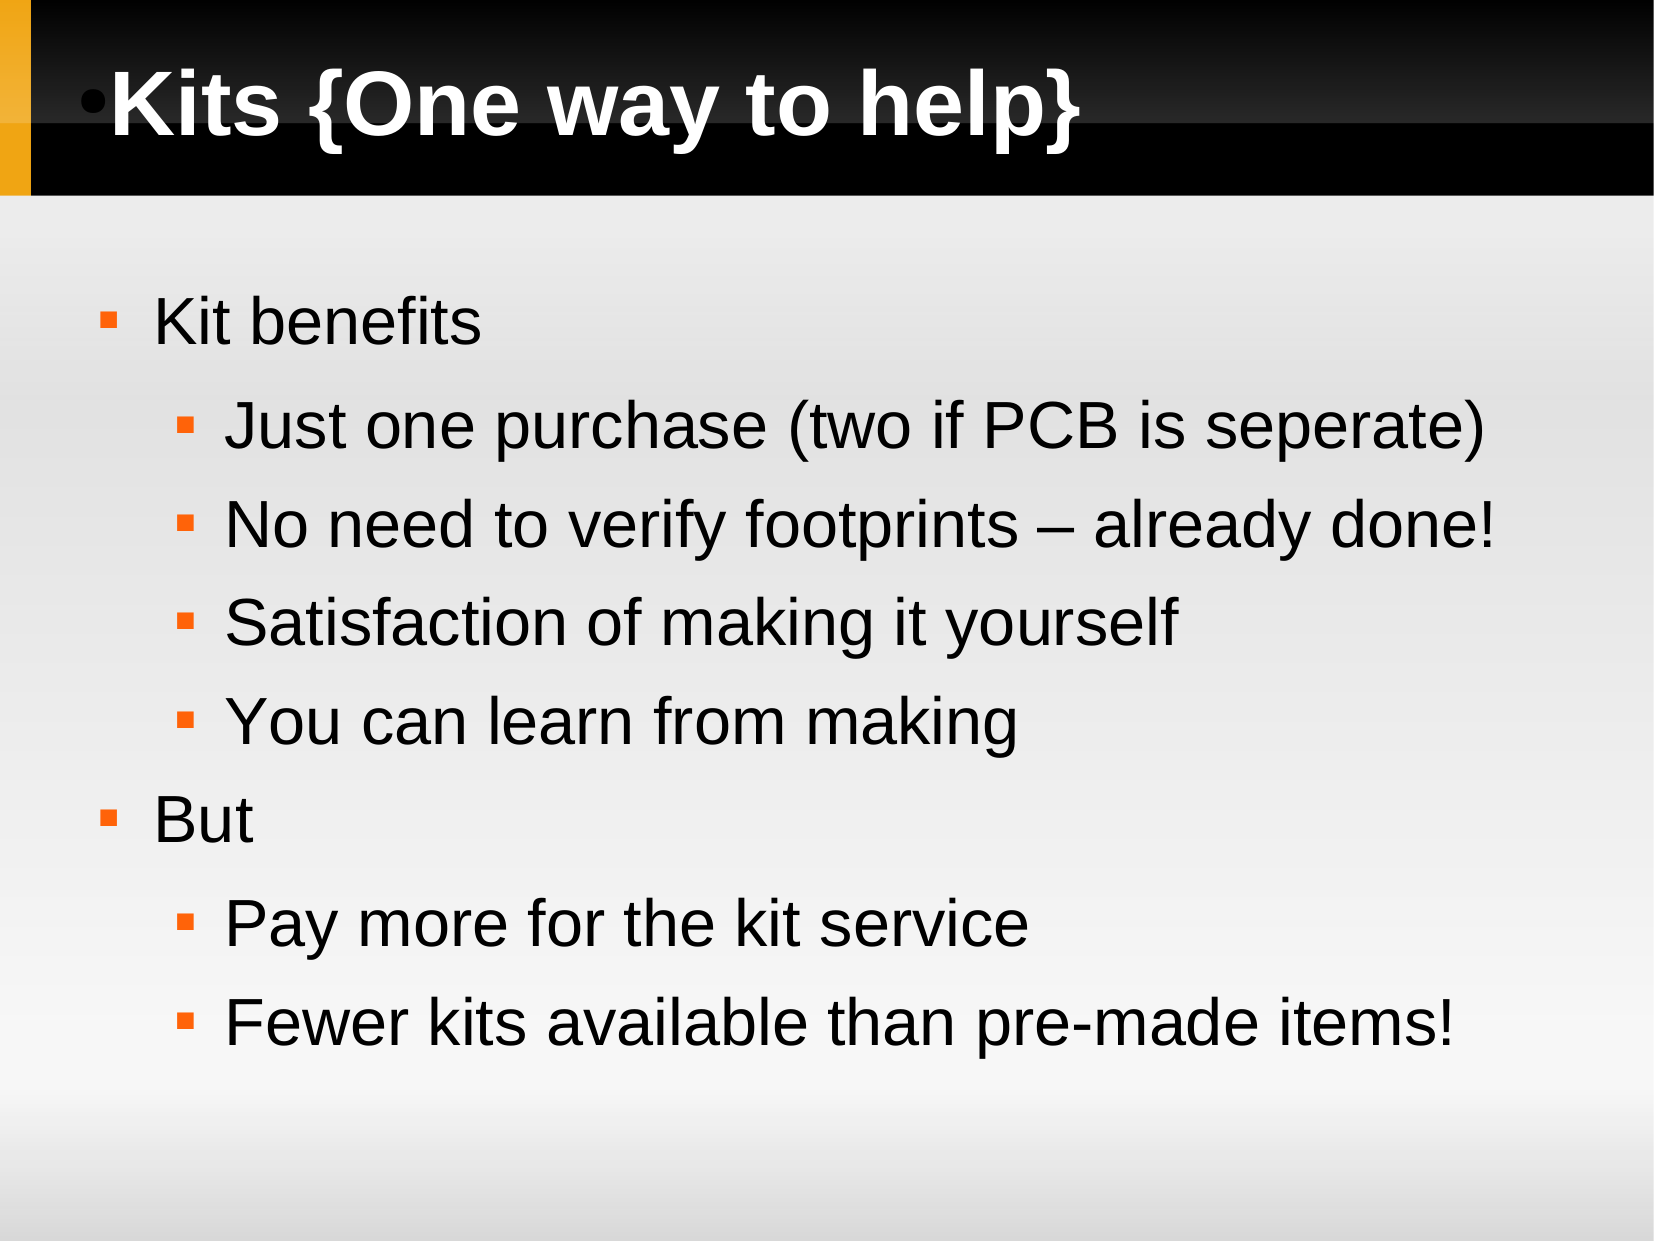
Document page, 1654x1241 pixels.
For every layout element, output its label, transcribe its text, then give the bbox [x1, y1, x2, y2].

list Kit benefits Just one purchase (two if PCB is seperate) No need to verify footprints – already done! Satisfaction of making it yourself You can learn from making But Pay more for the kit service Fewer kits available than pre-made items! [82, 284, 1571, 1159]
picture [0, 0, 1654, 1241]
title Kits {One way to help} [76, 0, 1565, 208]
